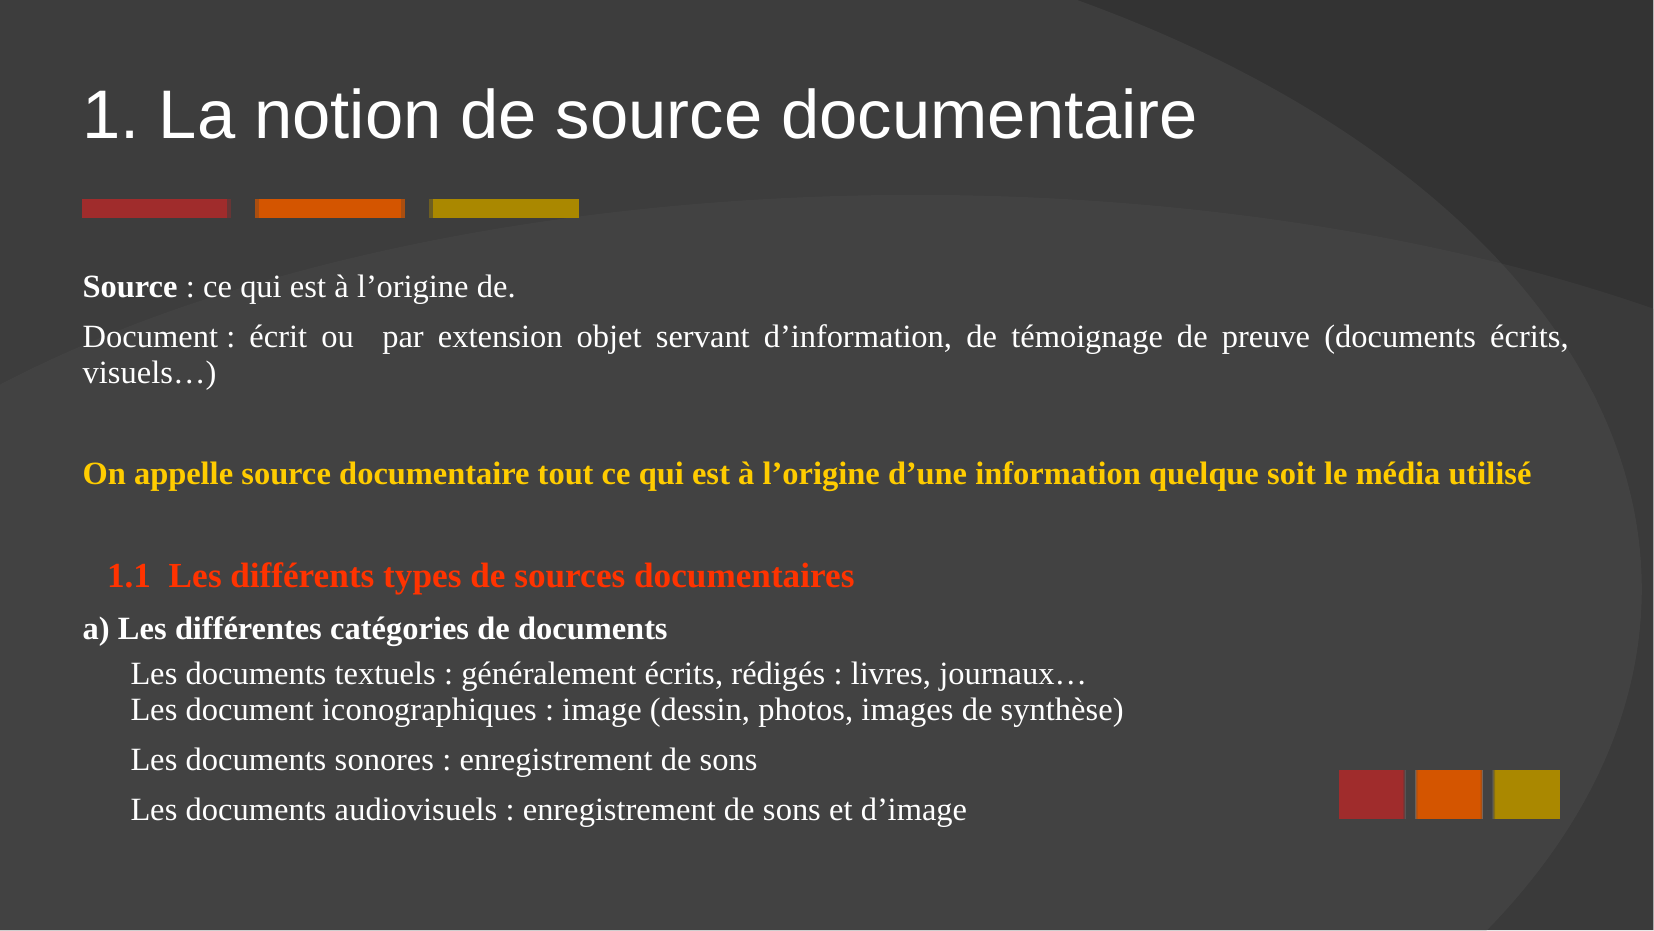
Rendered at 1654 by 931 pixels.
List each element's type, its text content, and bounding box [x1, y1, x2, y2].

title 1. La notion de source documentaire [82, 37, 1571, 193]
list Source : ce qui est à l’origine de. Document : écrit ou par extension objet servant d’information, de témoignage de preuve (documents écrits, visuels…) On appelle source documentaire tout ce qui est à l’origine d’une information quelque soit le média utilisé 1.1 Les différents types de sources documentaires a) Les différentes catégories de documents Les documents textuels : généralement écrits, rédigés : livres, journaux… Les document iconographiques : image (dessin, photos, images de synthèse) Les documents sonores : enregistrement de sons Les documents audiovisuels : enregistrement de sons et d’image [82, 217, 1571, 839]
picture [82, 199, 579, 217]
